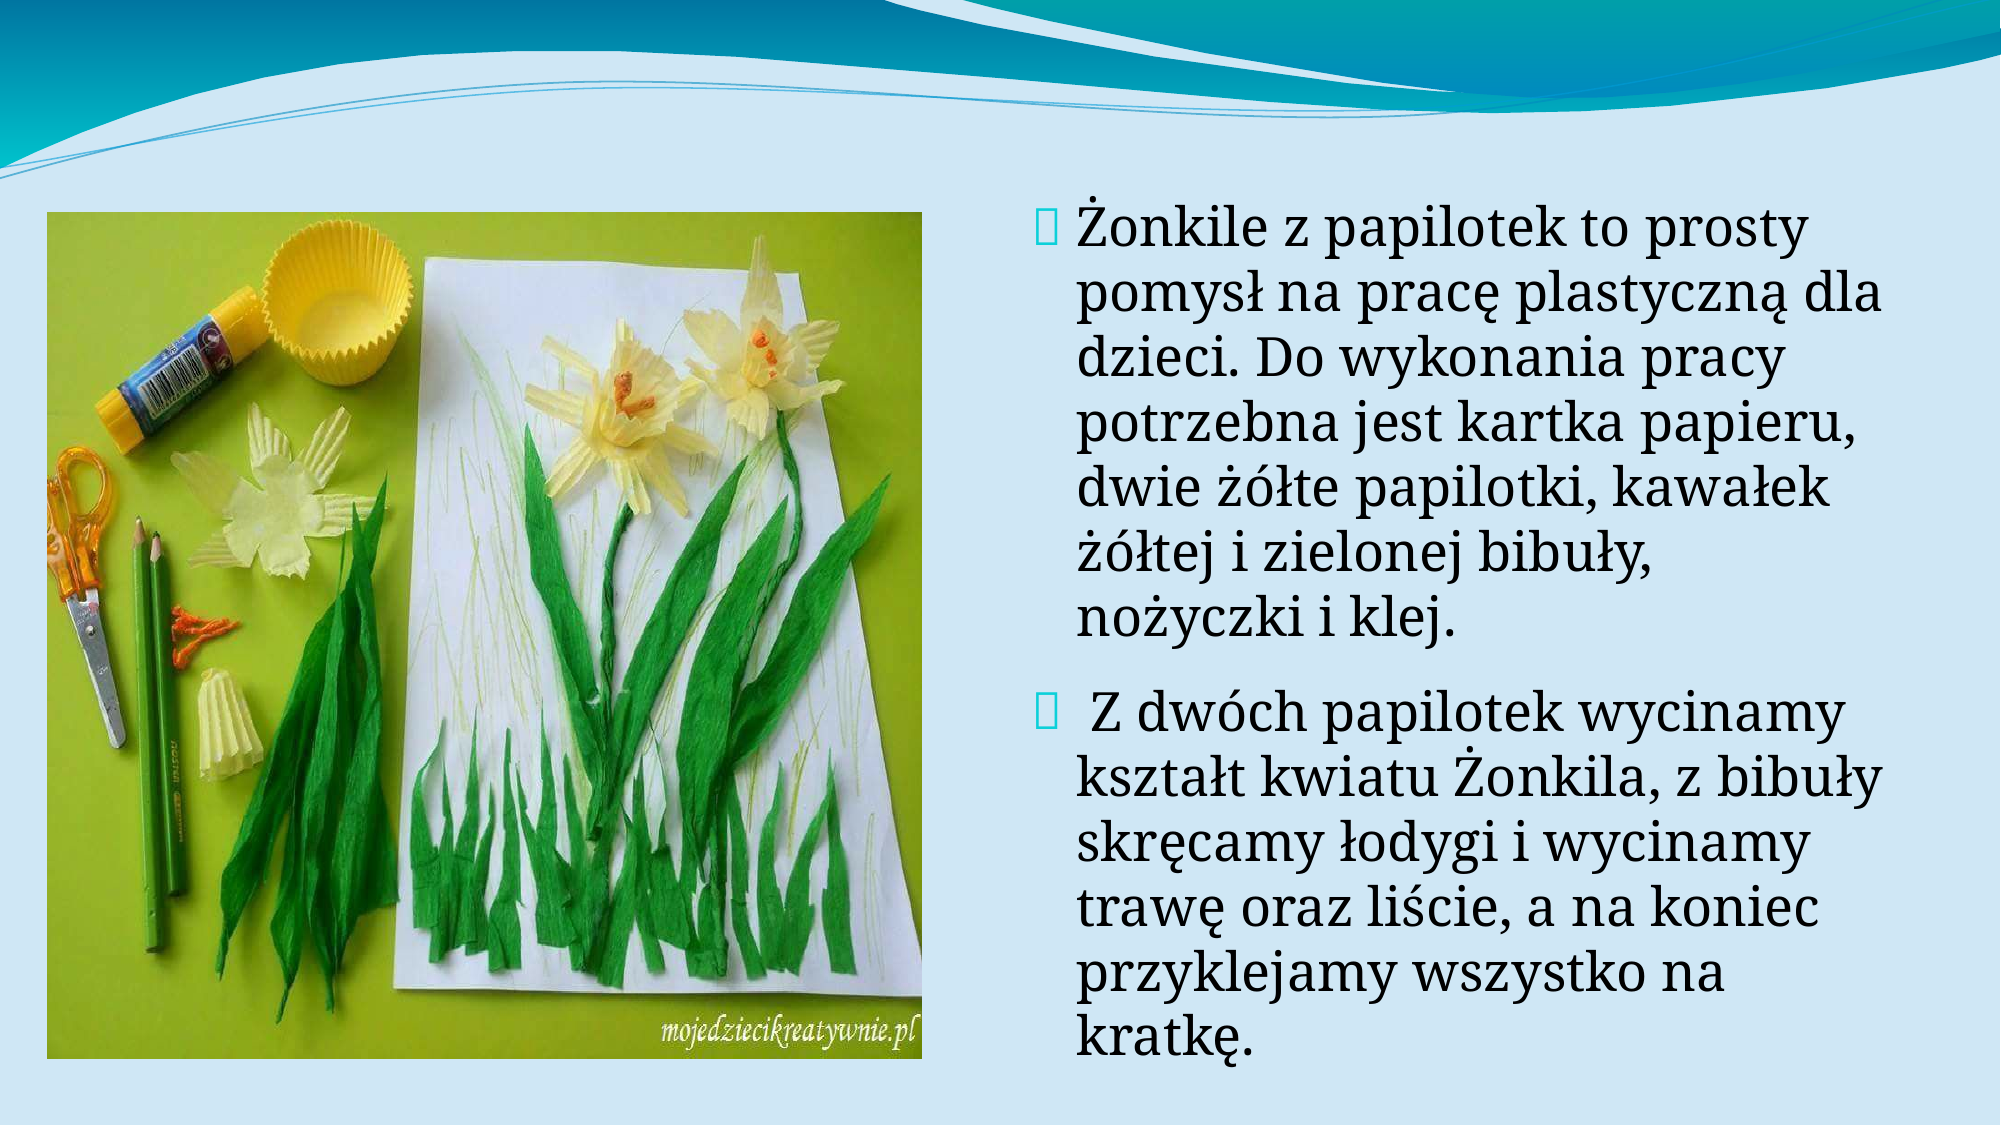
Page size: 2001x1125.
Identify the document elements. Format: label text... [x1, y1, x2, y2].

picture [47, 212, 922, 1059]
title [132, 115, 1900, 234]
list Żonkile z papilotek to prosty pomysł na pracę plastyczną dla dzieci. Do wykonania pracy potrzebna jest kartka papieru, dwie żółte papilotki, kawałek żółtej i zielonej bibuły, nożyczki i klej. Z dwóch papilotek wycinamy kształt kwiatu Żonkila, z bibuły skręcamy łodygi i wycinamy trawę oraz liście, a na koniec przyklejamy wszystko na kratkę. [1016, 185, 1911, 1043]
